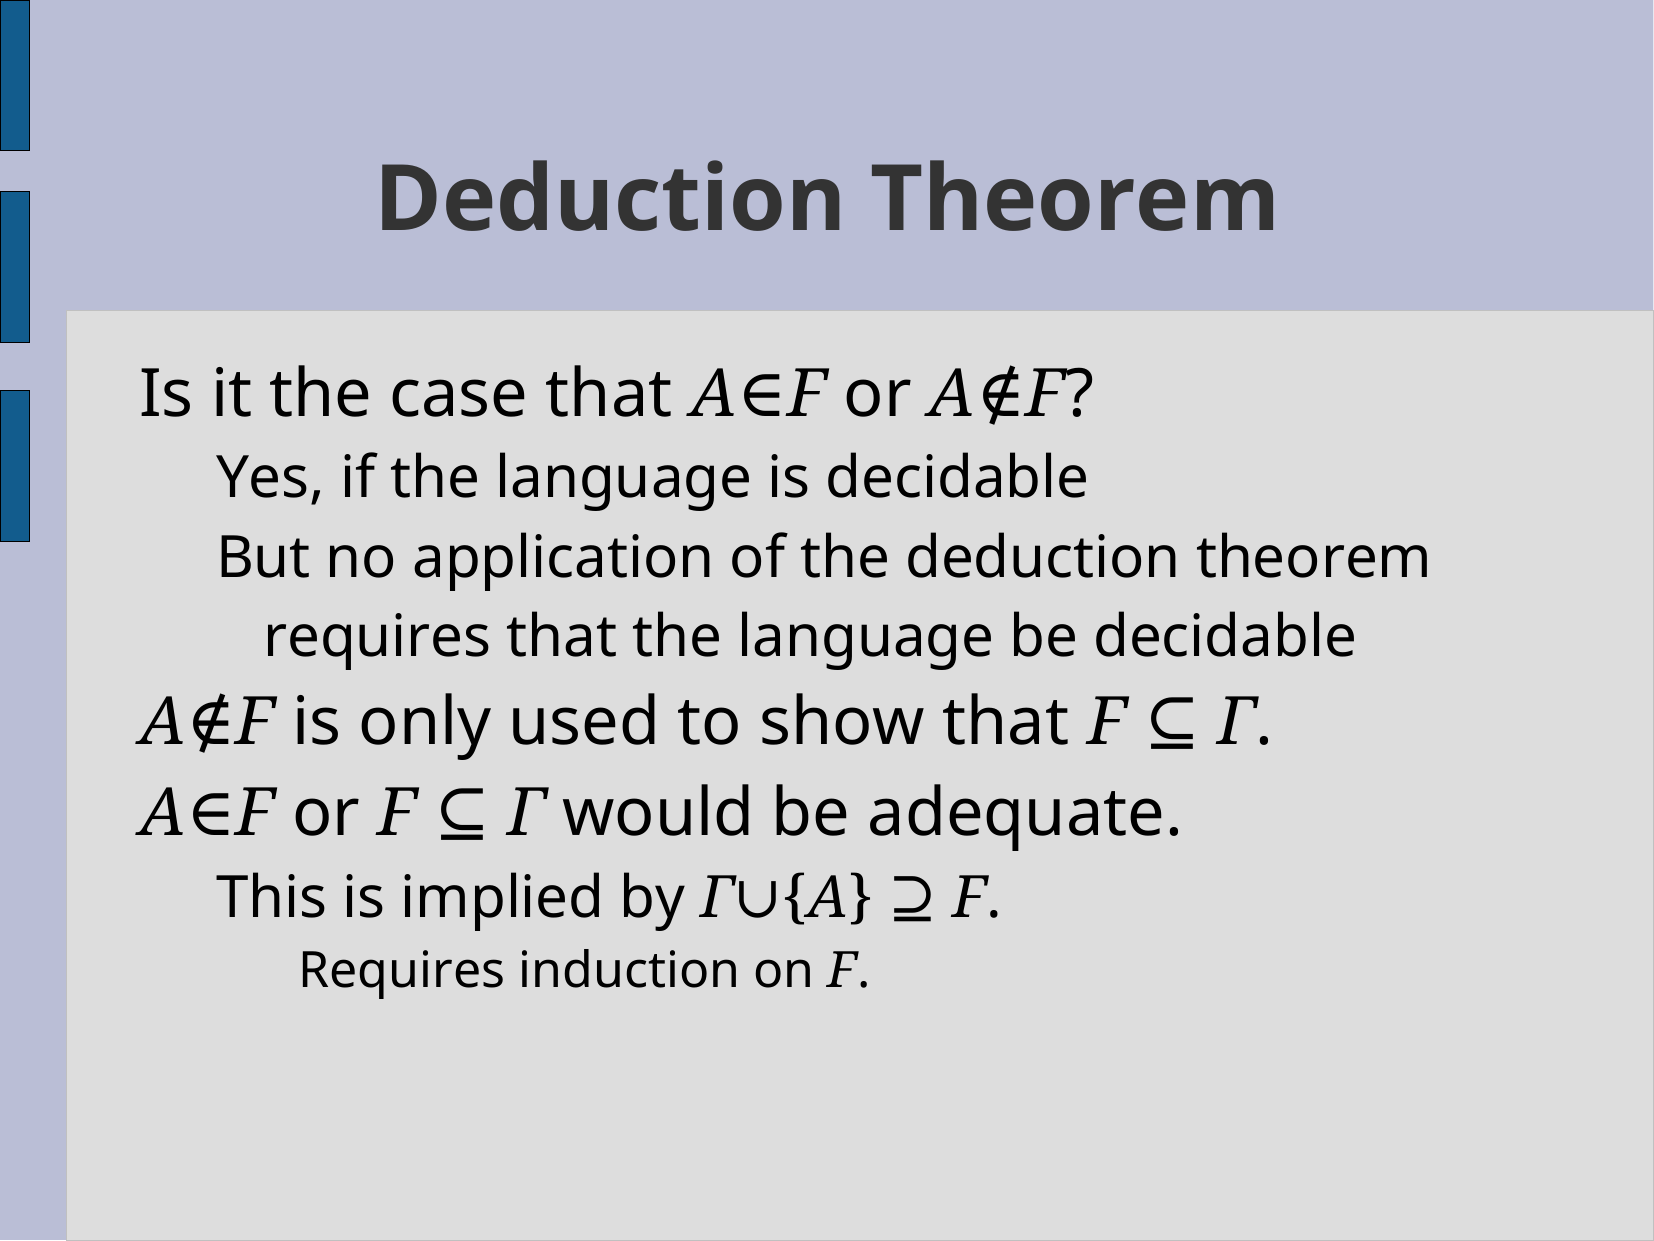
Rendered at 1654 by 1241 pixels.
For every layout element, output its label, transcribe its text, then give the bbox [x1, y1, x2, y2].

title Deduction Theorem [121, 91, 1534, 299]
list Is it the case that A∈F or A∉F? Yes, if the language is decidable But no application of the deduction theorem requires that the language be decidable A∉F is only used to show that F ⊆ Γ. A∈F or F ⊆ Γ would be adequate. This is implied by Γ∪{A} ⊇ F. Requires induction on F. [121, 344, 1534, 1127]
